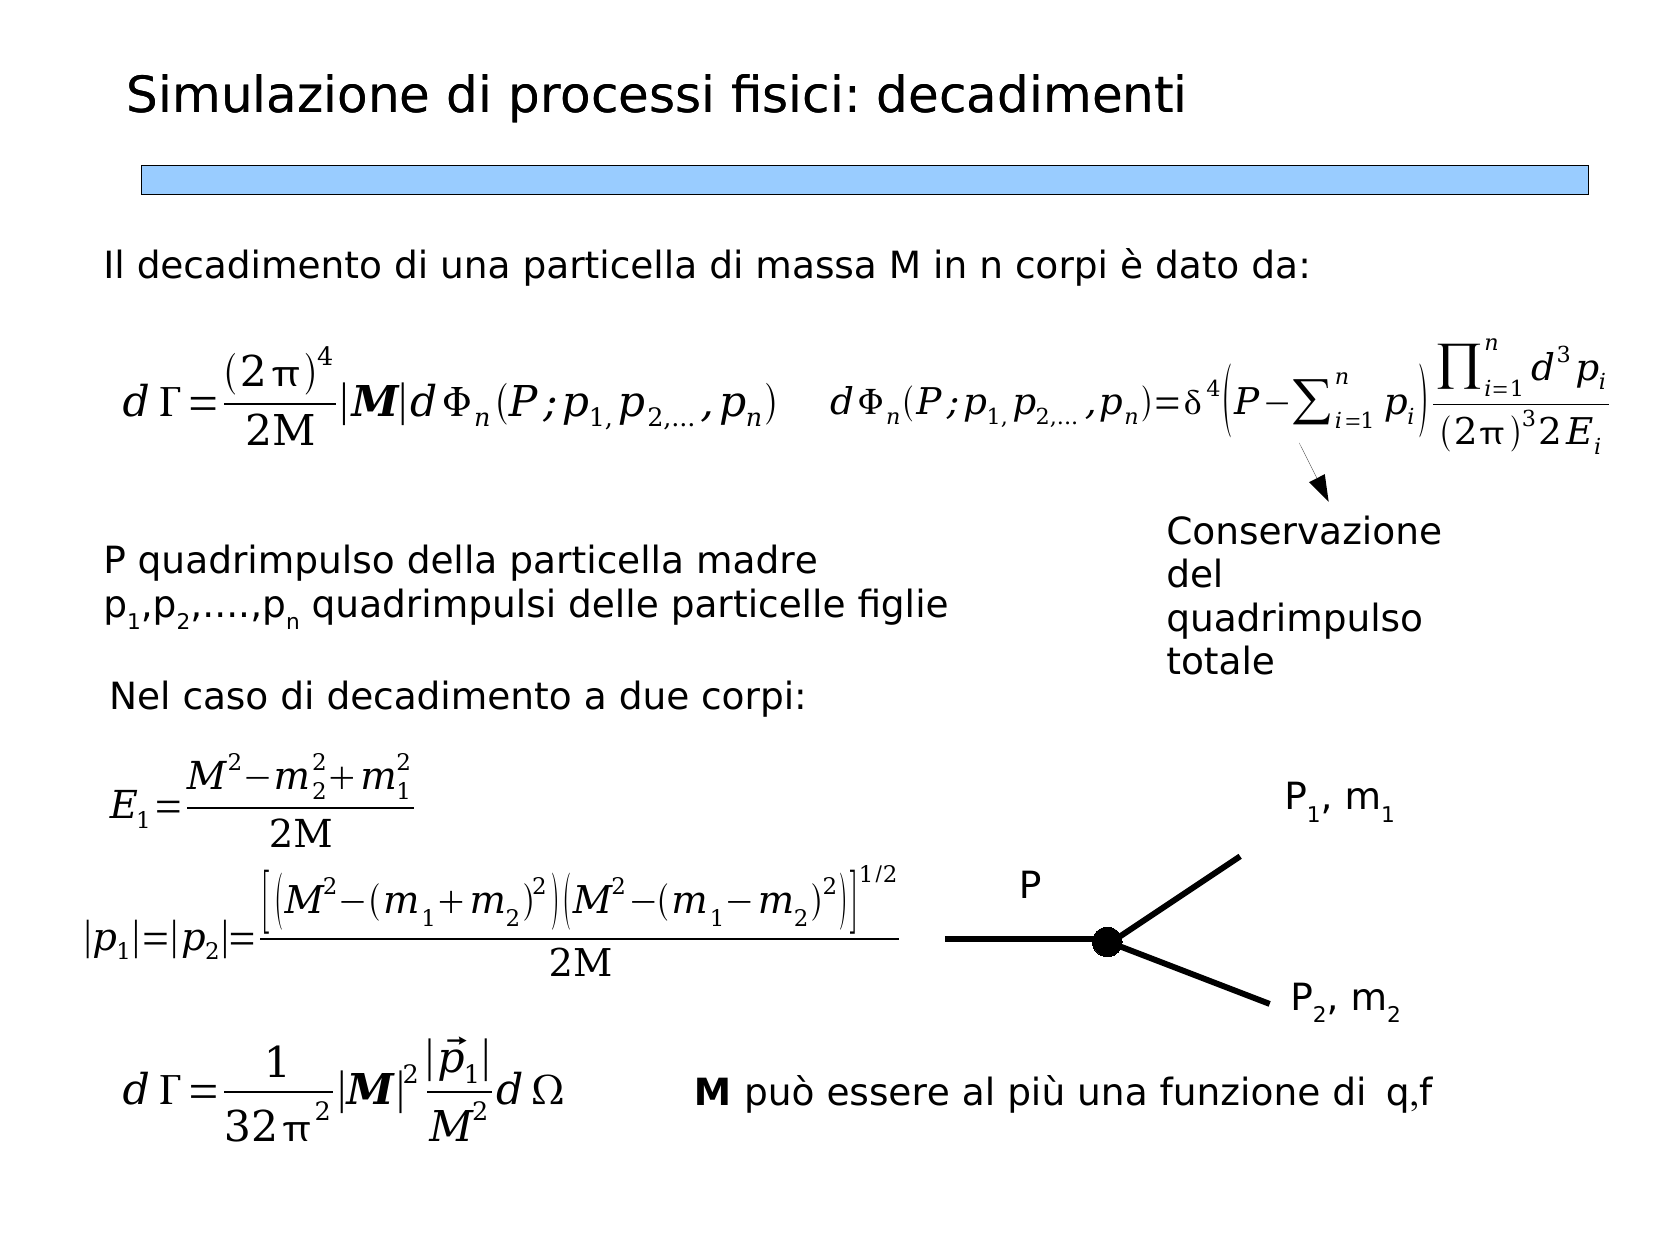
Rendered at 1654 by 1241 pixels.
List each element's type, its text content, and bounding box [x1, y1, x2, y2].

text_box P [1003, 856, 1063, 915]
text_box [1092, 927, 1120, 957]
text_box M può essere al più una funzione di q,f [679, 1063, 1477, 1125]
text_box P2, m2 [1275, 968, 1512, 1036]
chart [111, 1032, 577, 1154]
text_box P quadrimpulso della particella madre p1,p2,....,pn quadrimpulsi delle particelle figlie [88, 531, 1004, 642]
text_box Simulazione di processi fisici: decadimenti [112, 59, 1530, 133]
text_box Nel caso di decadimento a due corpi: [94, 667, 1158, 726]
text_box P1, m1 [1269, 767, 1506, 835]
chart [111, 341, 789, 457]
chart [100, 748, 424, 856]
text_box Il decadimento di una particella di massa M in n corpi è dato da: [88, 236, 1506, 295]
chart [820, 329, 1620, 461]
text_box Conservazione del quadrimpulso totale [1151, 501, 1506, 648]
chart [70, 861, 911, 987]
